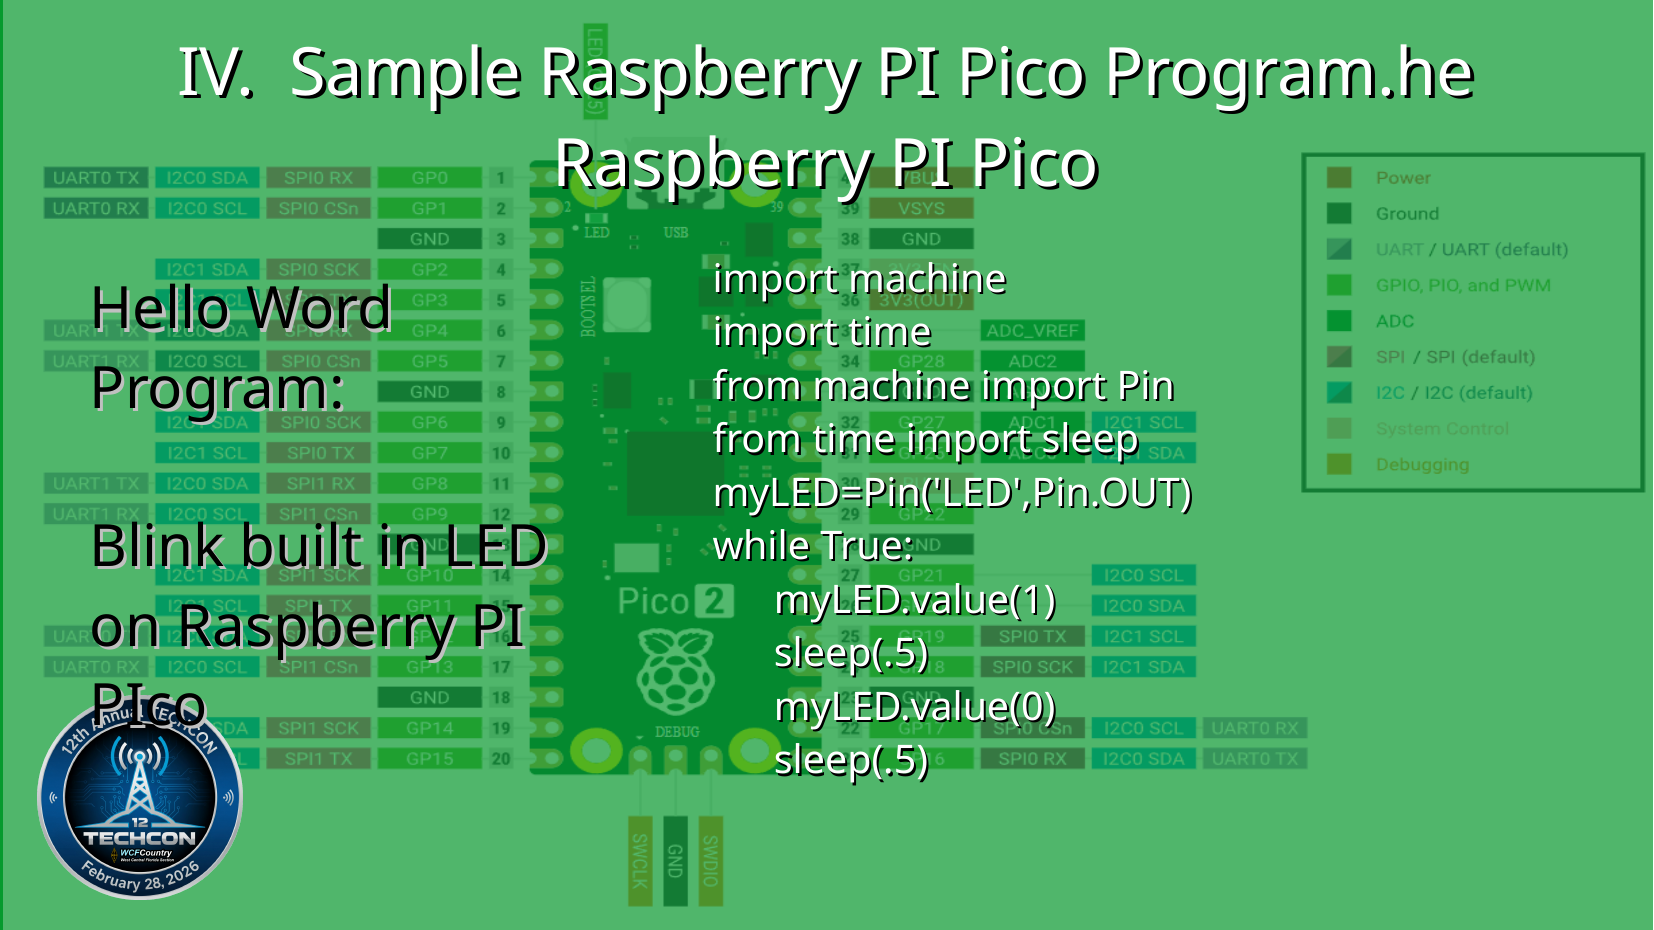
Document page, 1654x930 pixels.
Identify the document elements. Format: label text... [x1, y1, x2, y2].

picture [37, 695, 243, 900]
list import machine import time from machine import Pin from time import sleep myLED=Pin('LED',Pin.OUT) while True: myLED.value(1) sleep(.5) myLED.value(0) sleep(.5) [712, 248, 1571, 788]
title IV. Sample Raspberry PI Pico Program.he Raspberry PI Pico [82, 29, 1571, 200]
text_box Hello Word Program: Blink built in LED on Raspberry PI PIco [75, 259, 601, 751]
